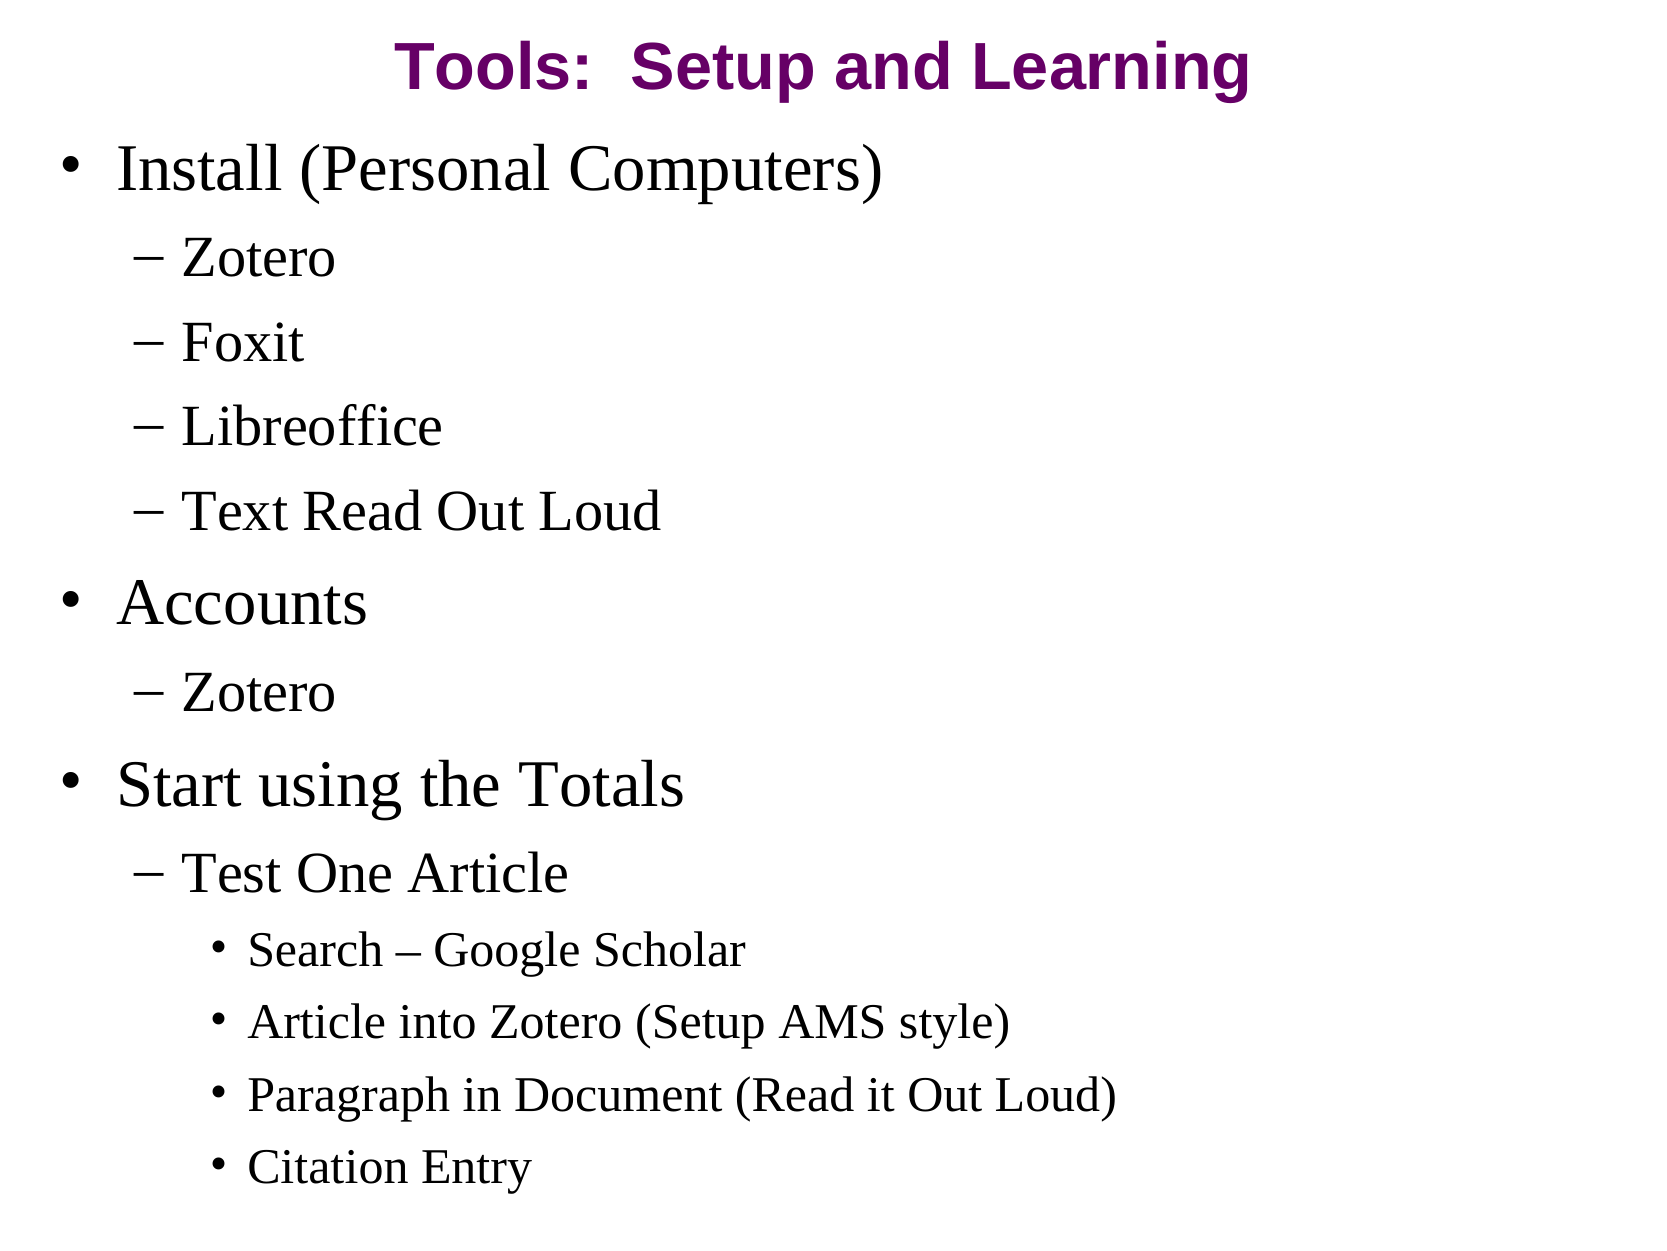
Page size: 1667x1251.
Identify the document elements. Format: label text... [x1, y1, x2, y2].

list Install (Personal Computers) Zotero Foxit Libreoffice Text Read Out Loud Accounts Zotero Start using the Totals Test One Article Search – Google Scholar Article into Zotero (Setup AMS style) Paragraph in Document (Read it Out Loud) Citation Entry [45, 116, 1636, 1202]
title Tools: Setup and Learning [0, 5, 1667, 121]
